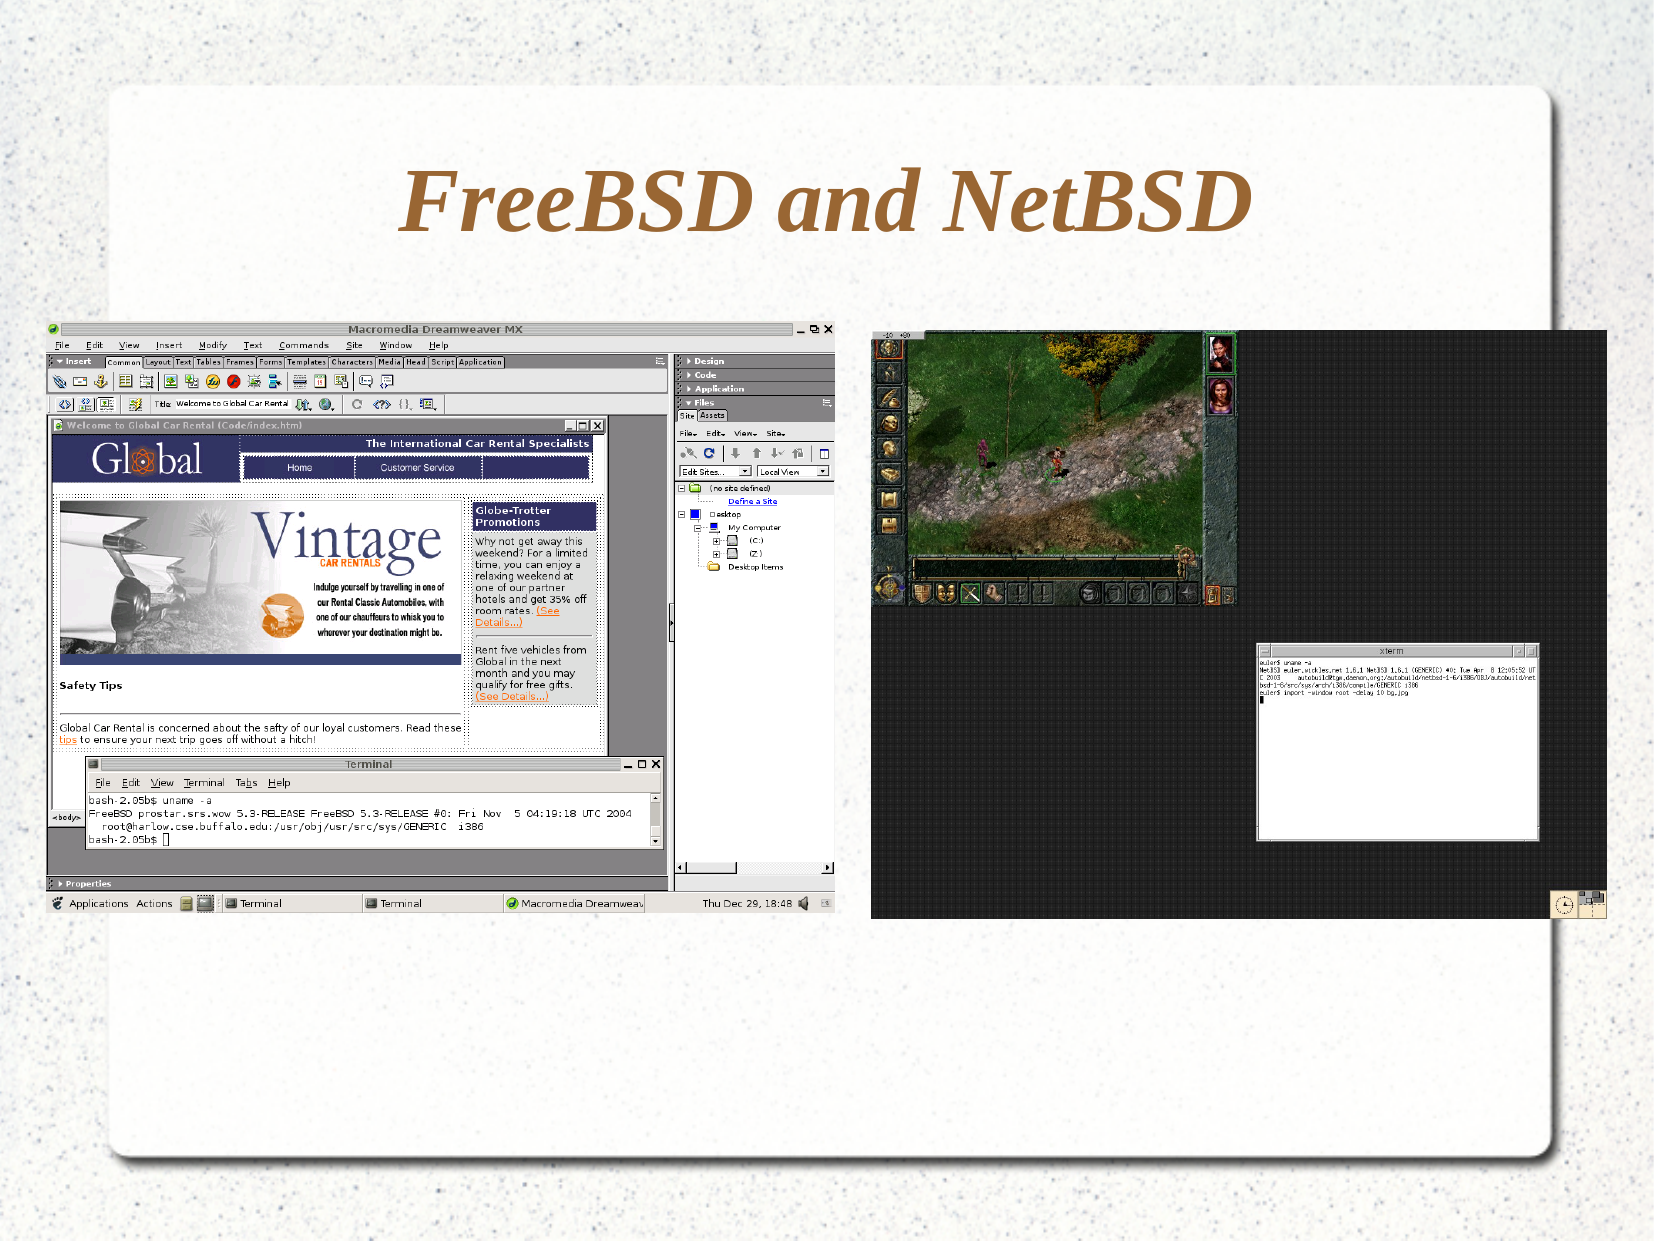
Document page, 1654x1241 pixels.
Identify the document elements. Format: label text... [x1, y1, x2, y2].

picture [0, 0, 1654, 1241]
title FreeBSD and NetBSD [118, 96, 1536, 304]
